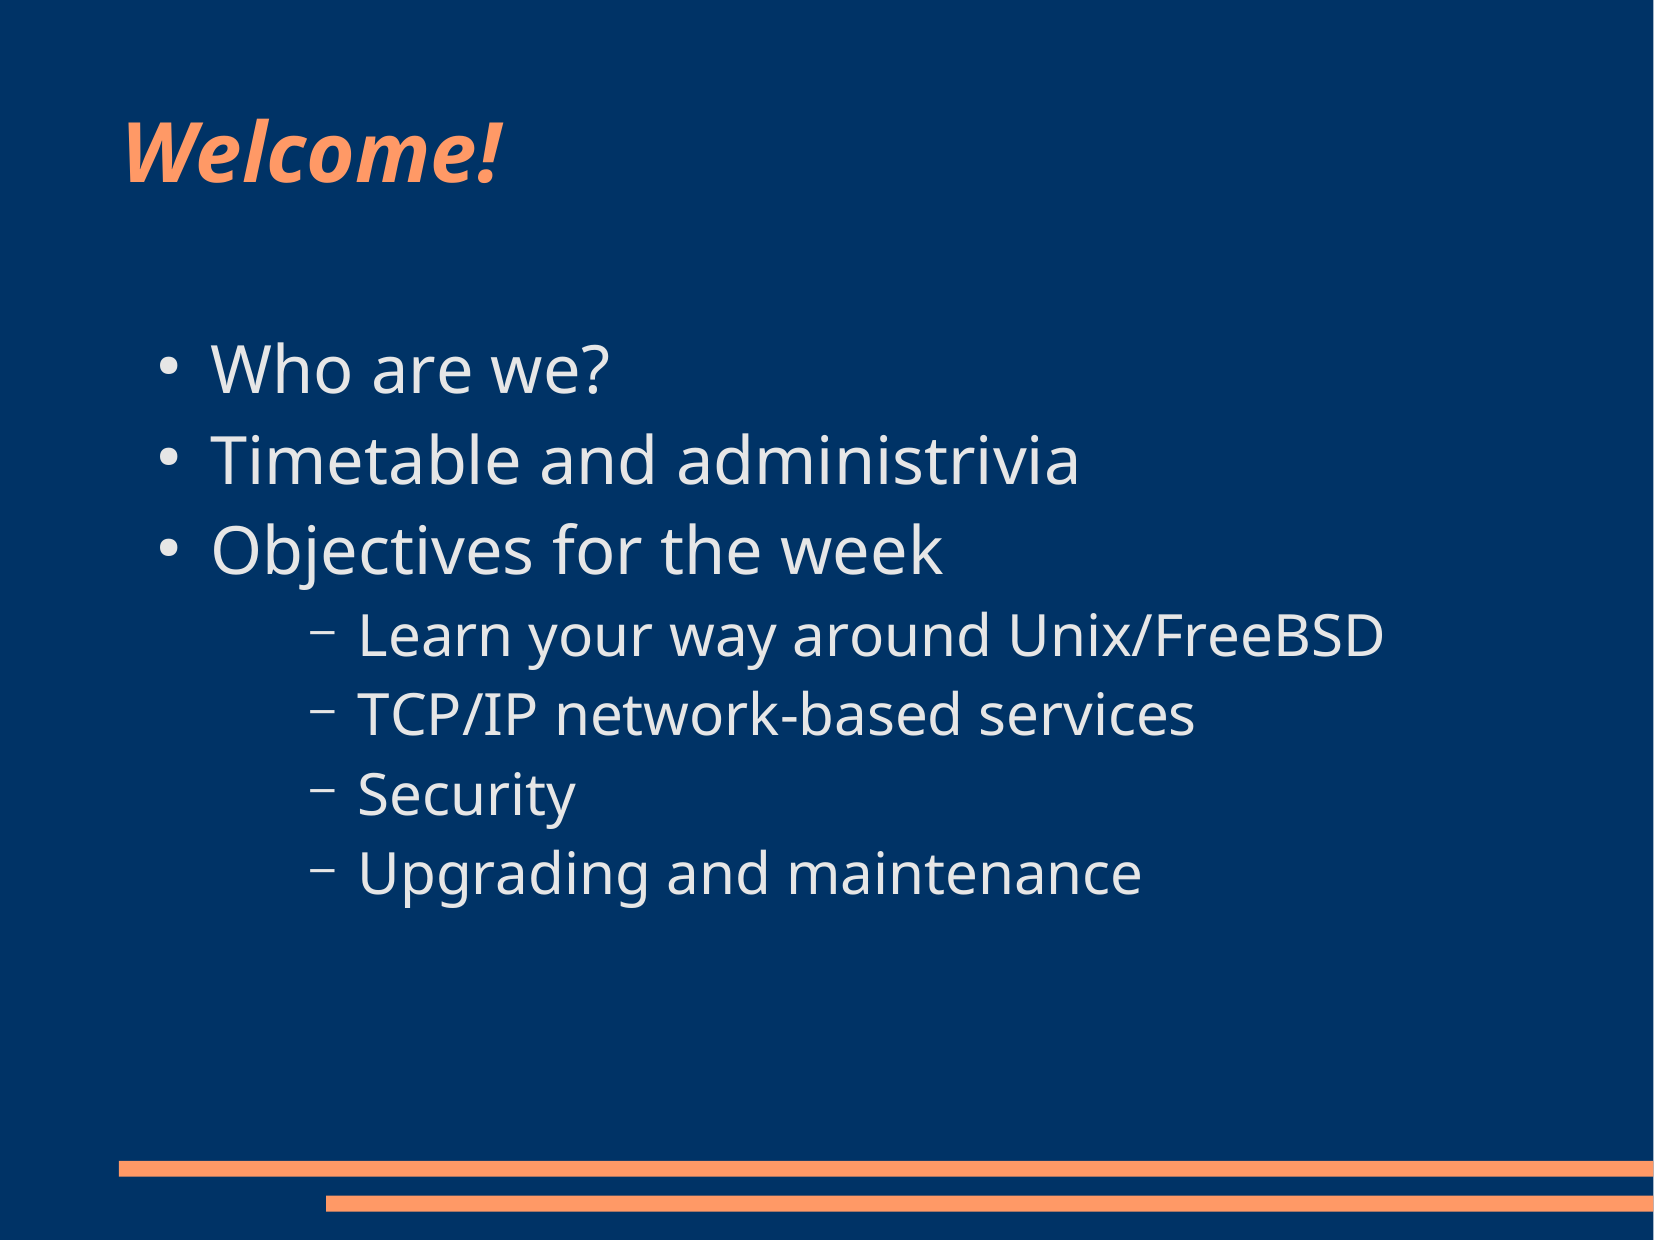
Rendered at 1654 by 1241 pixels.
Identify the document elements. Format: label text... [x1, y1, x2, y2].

list Who are we? Timetable and administrivia Objectives for the week Learn your way around Unix/FreeBSD TCP/IP network-based services Security Upgrading and maintenance [121, 322, 1561, 1132]
title Welcome! [121, 46, 1534, 254]
